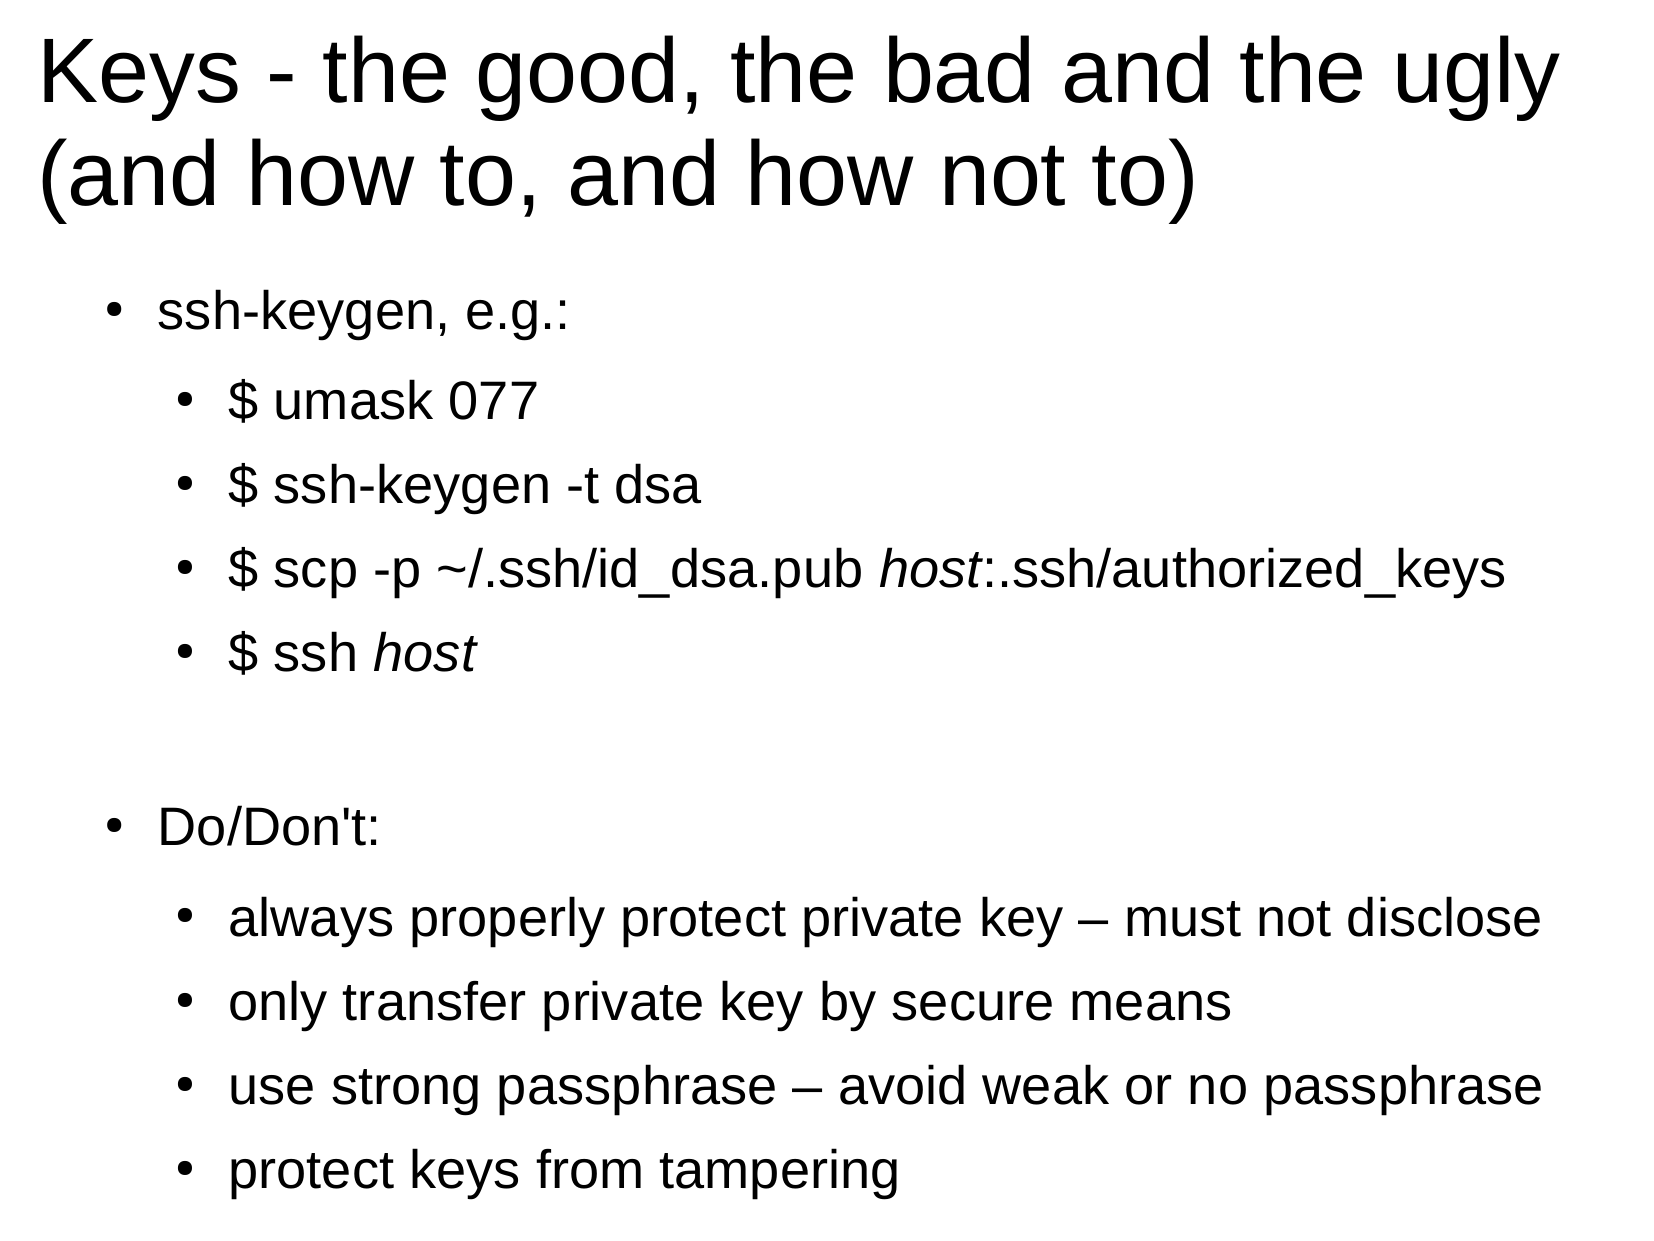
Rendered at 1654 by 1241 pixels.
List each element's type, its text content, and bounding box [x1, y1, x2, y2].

list ssh-keygen, e.g.: $ umask 077 $ ssh-keygen -t dsa $ scp -p ~/.ssh/id_dsa.pub host:.ssh/authorized_keys $ ssh host Do/Don't: always properly protect private key – must not disclose only transfer private key by secure means use strong passphrase – avoid weak or no passphrase protect keys from tampering [86, 280, 1576, 1201]
title Keys - the good, the bad and the ugly (and how to, and how not to) [37, 19, 1613, 226]
